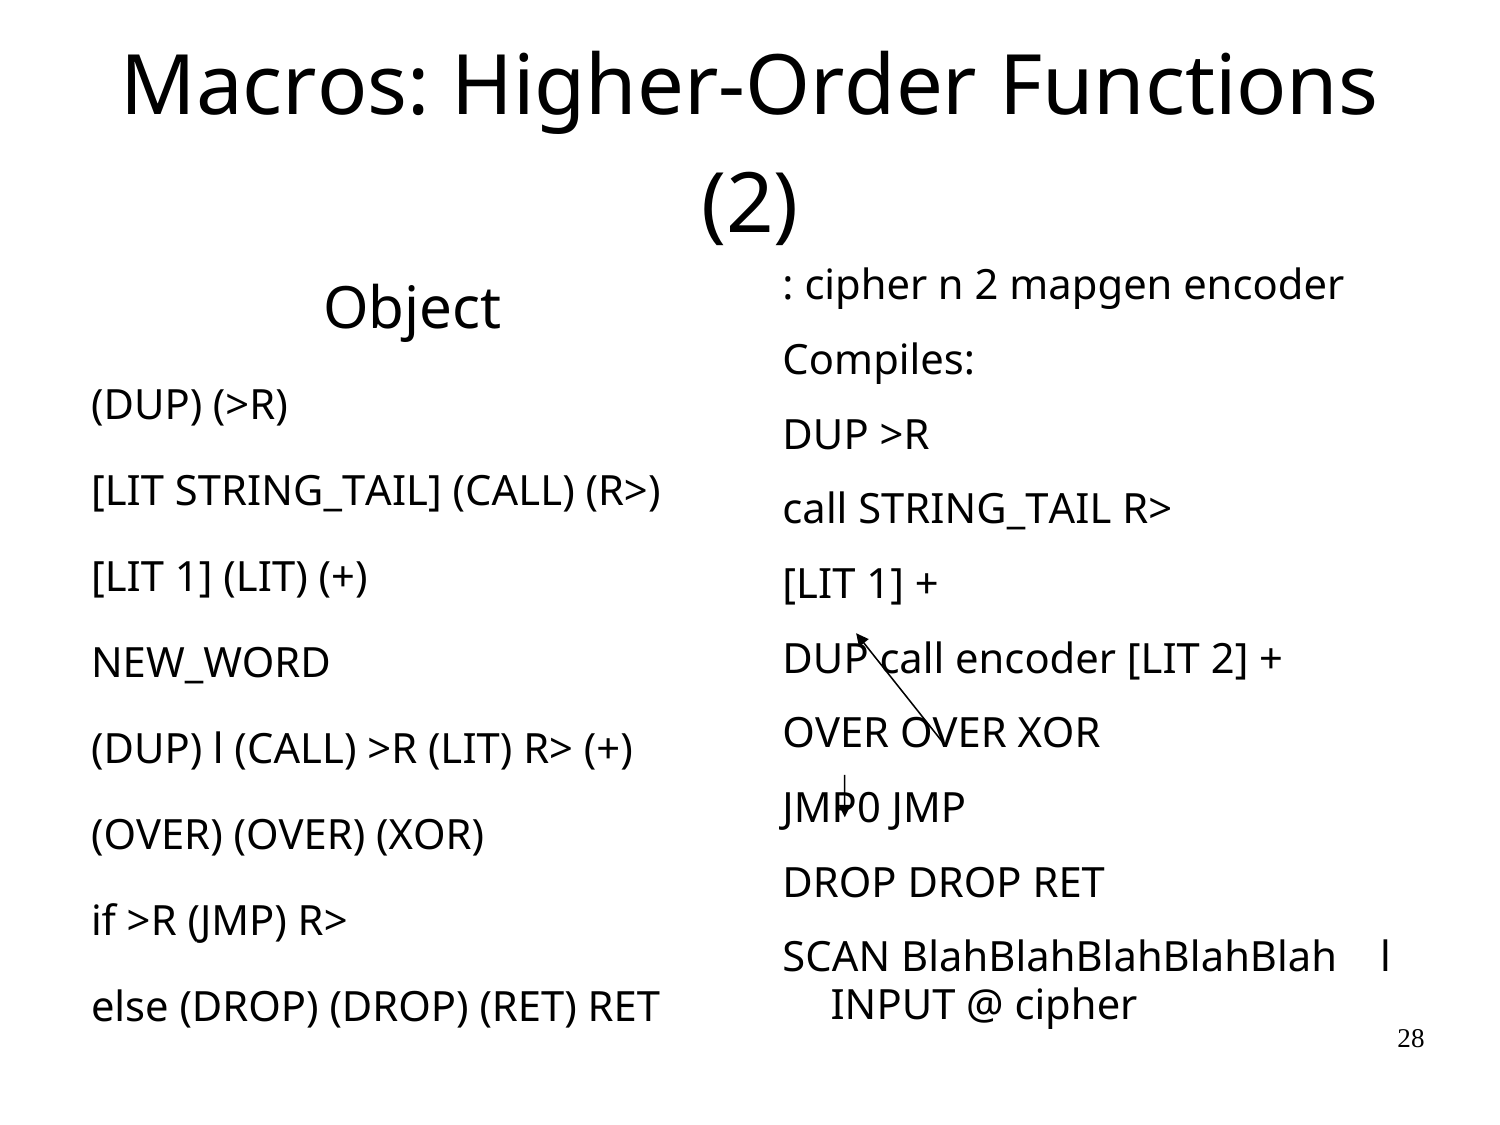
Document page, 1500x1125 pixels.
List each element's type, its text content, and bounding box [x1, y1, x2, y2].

list Object (DUP) (>R) [LIT STRING_TAIL] (CALL) (R>) [LIT 1] (LIT) (+) NEW_WORD (DUP) l (CALL) >R (LIT) R> (+) (OVER) (OVER) (XOR) if >R (JMP) R> else (DROP) (DROP) (RET) RET [75, 263, 734, 968]
list : cipher n 2 mapgen encoder Compiles: DUP >R call STRING_TAIL R> [LIT 1] + DUP call encoder [LIT 2] + OVER OVER XOR JMP0 JMP DROP DROP RET SCAN BlahBlahBlahBlahBlah l INPUT @ cipher [766, 261, 1426, 1007]
title Macros: Higher-Order Functions (2) [75, 34, 1426, 243]
